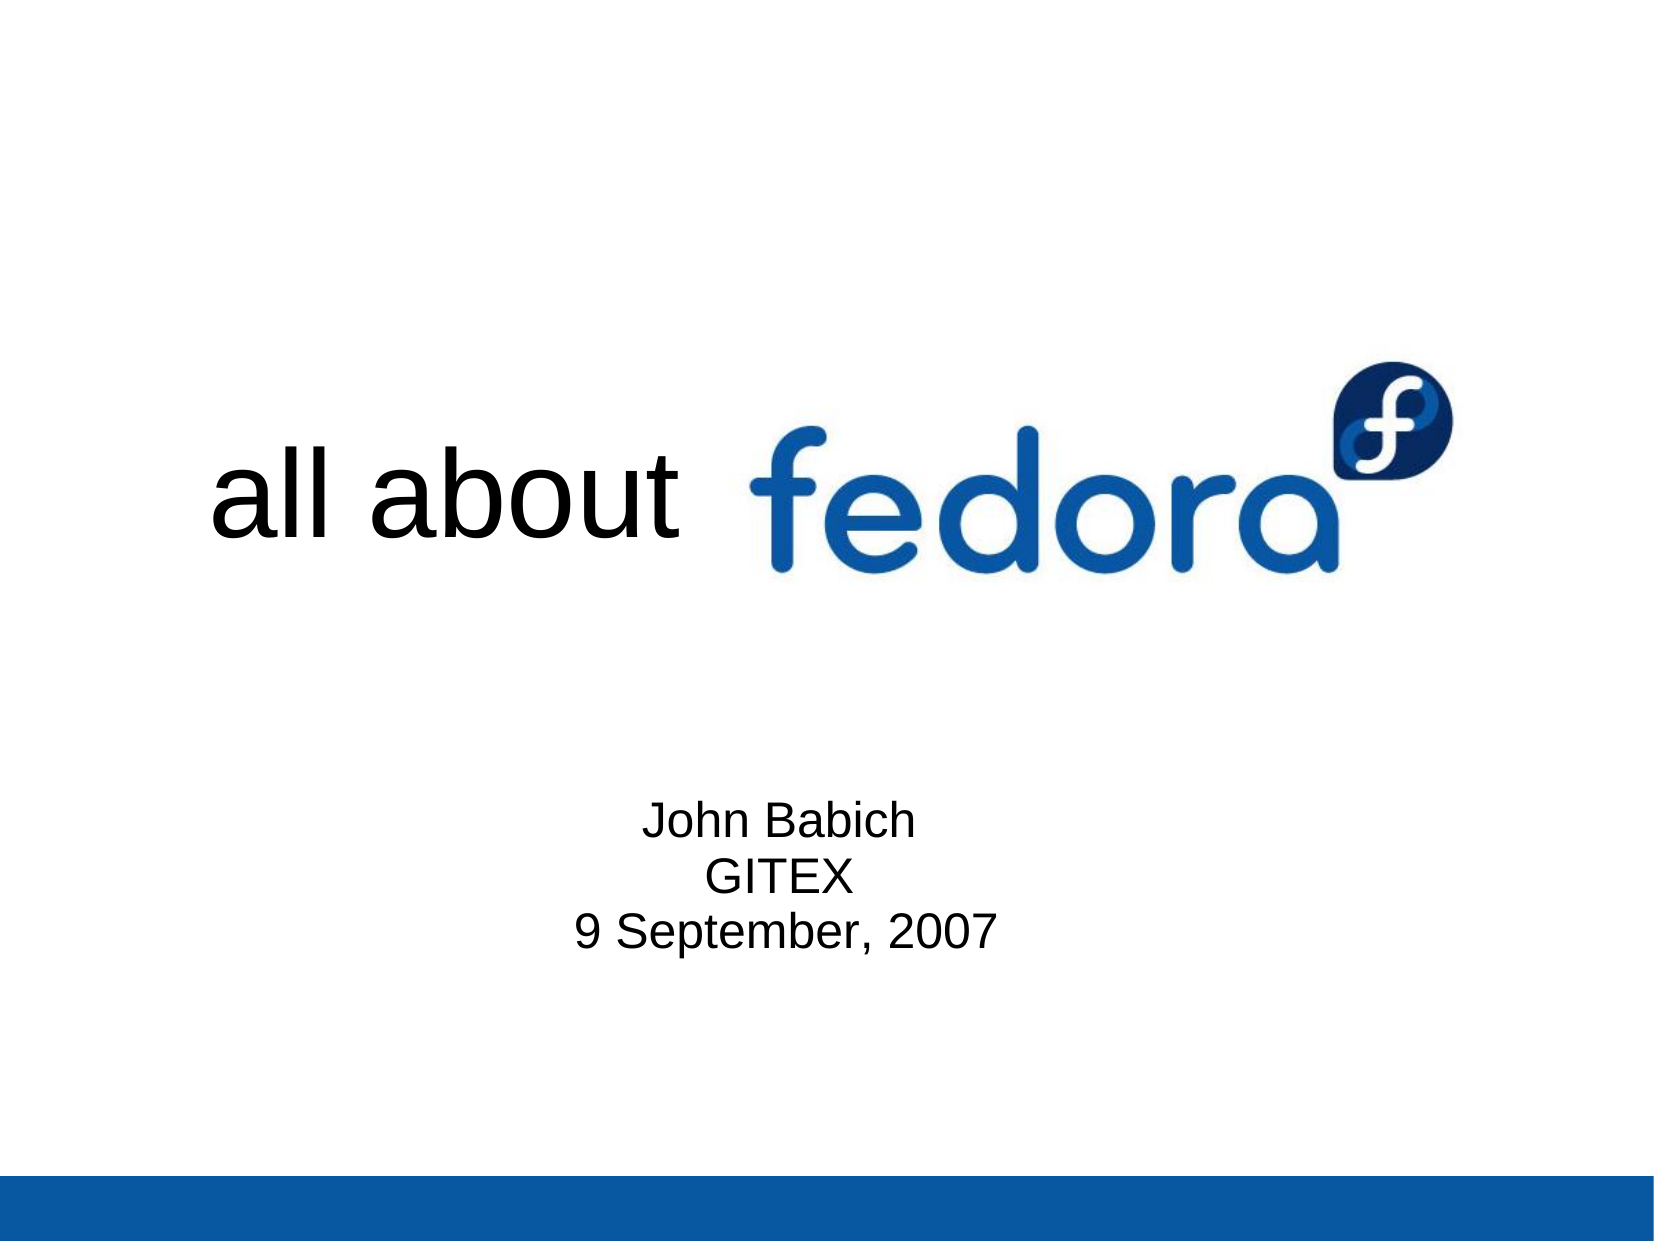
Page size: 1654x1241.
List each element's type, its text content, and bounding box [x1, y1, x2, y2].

picture [729, 343, 1466, 595]
text_box John Babich GITEX 9 September, 2007 [559, 792, 1000, 960]
picture [0, 1176, 1654, 1241]
title all about [208, 400, 765, 587]
